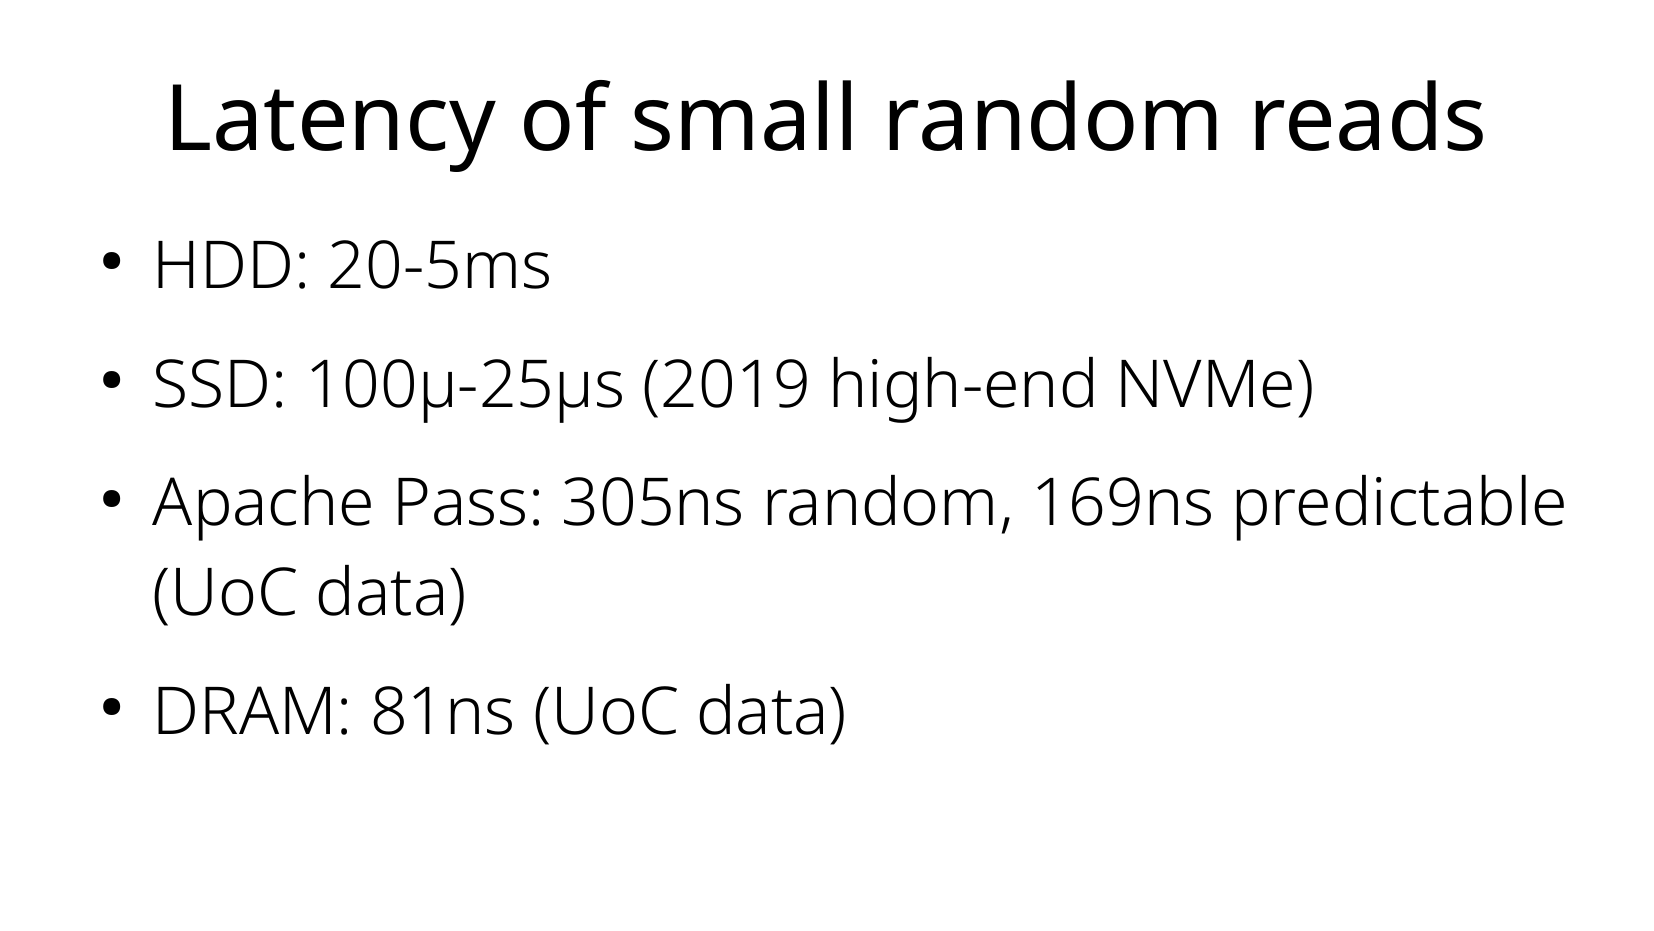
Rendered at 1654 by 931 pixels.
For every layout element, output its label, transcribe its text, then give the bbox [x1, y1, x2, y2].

list HDD: 20-5ms SSD: 100μ-25μs (2019 high-end NVMe) Apache Pass: 305ns random, 169ns predictable (UoC data) DRAM: 81ns (UoC data) [82, 217, 1571, 758]
title Latency of small random reads [82, 37, 1571, 193]
